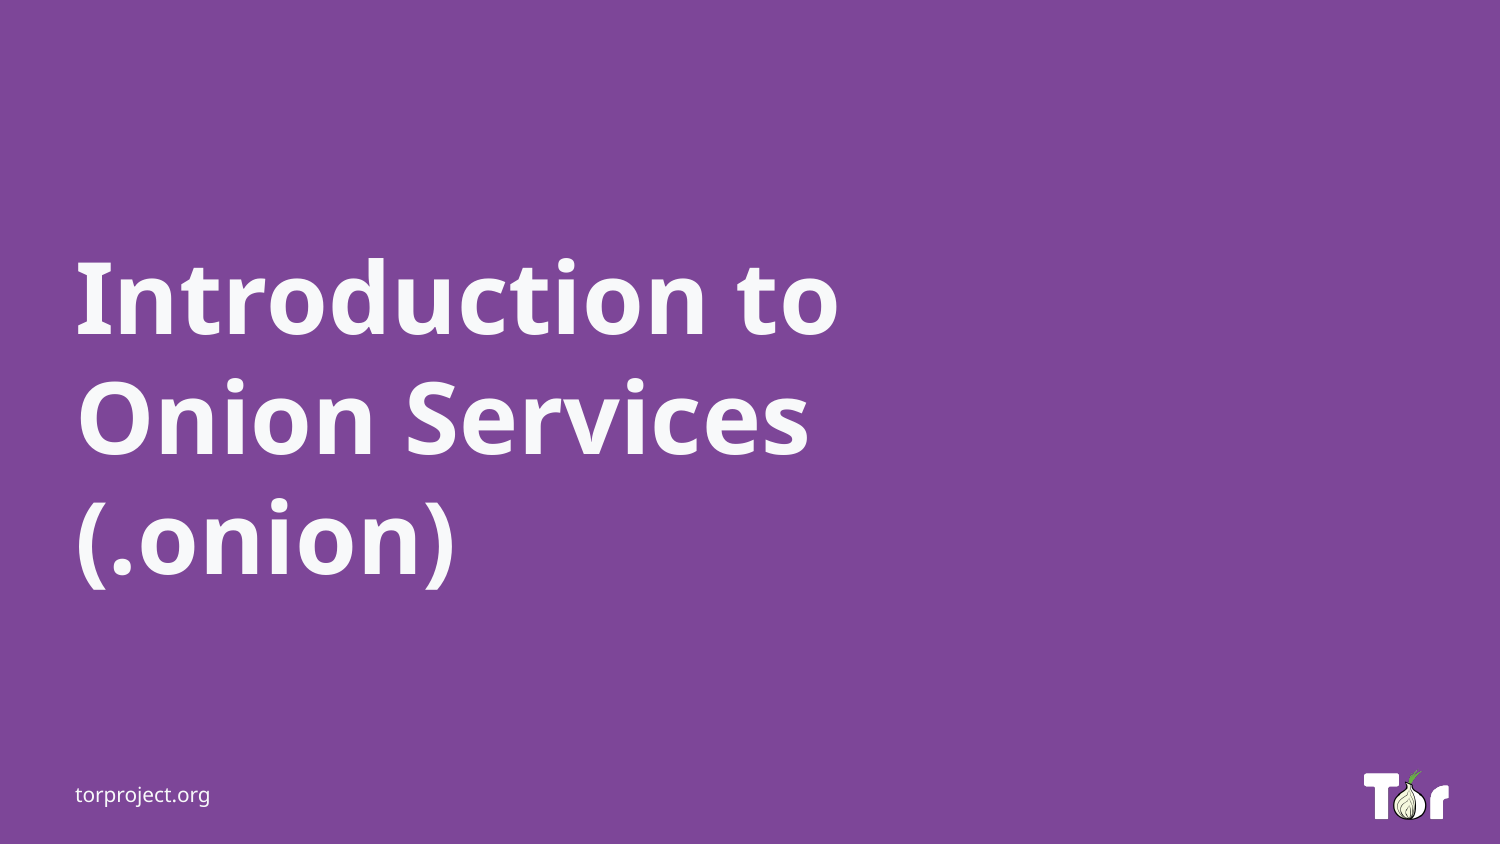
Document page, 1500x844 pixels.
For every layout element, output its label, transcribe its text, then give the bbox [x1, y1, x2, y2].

title Introduction to Onion Services (.onion) [75, 215, 1050, 629]
picture [1364, 768, 1449, 820]
